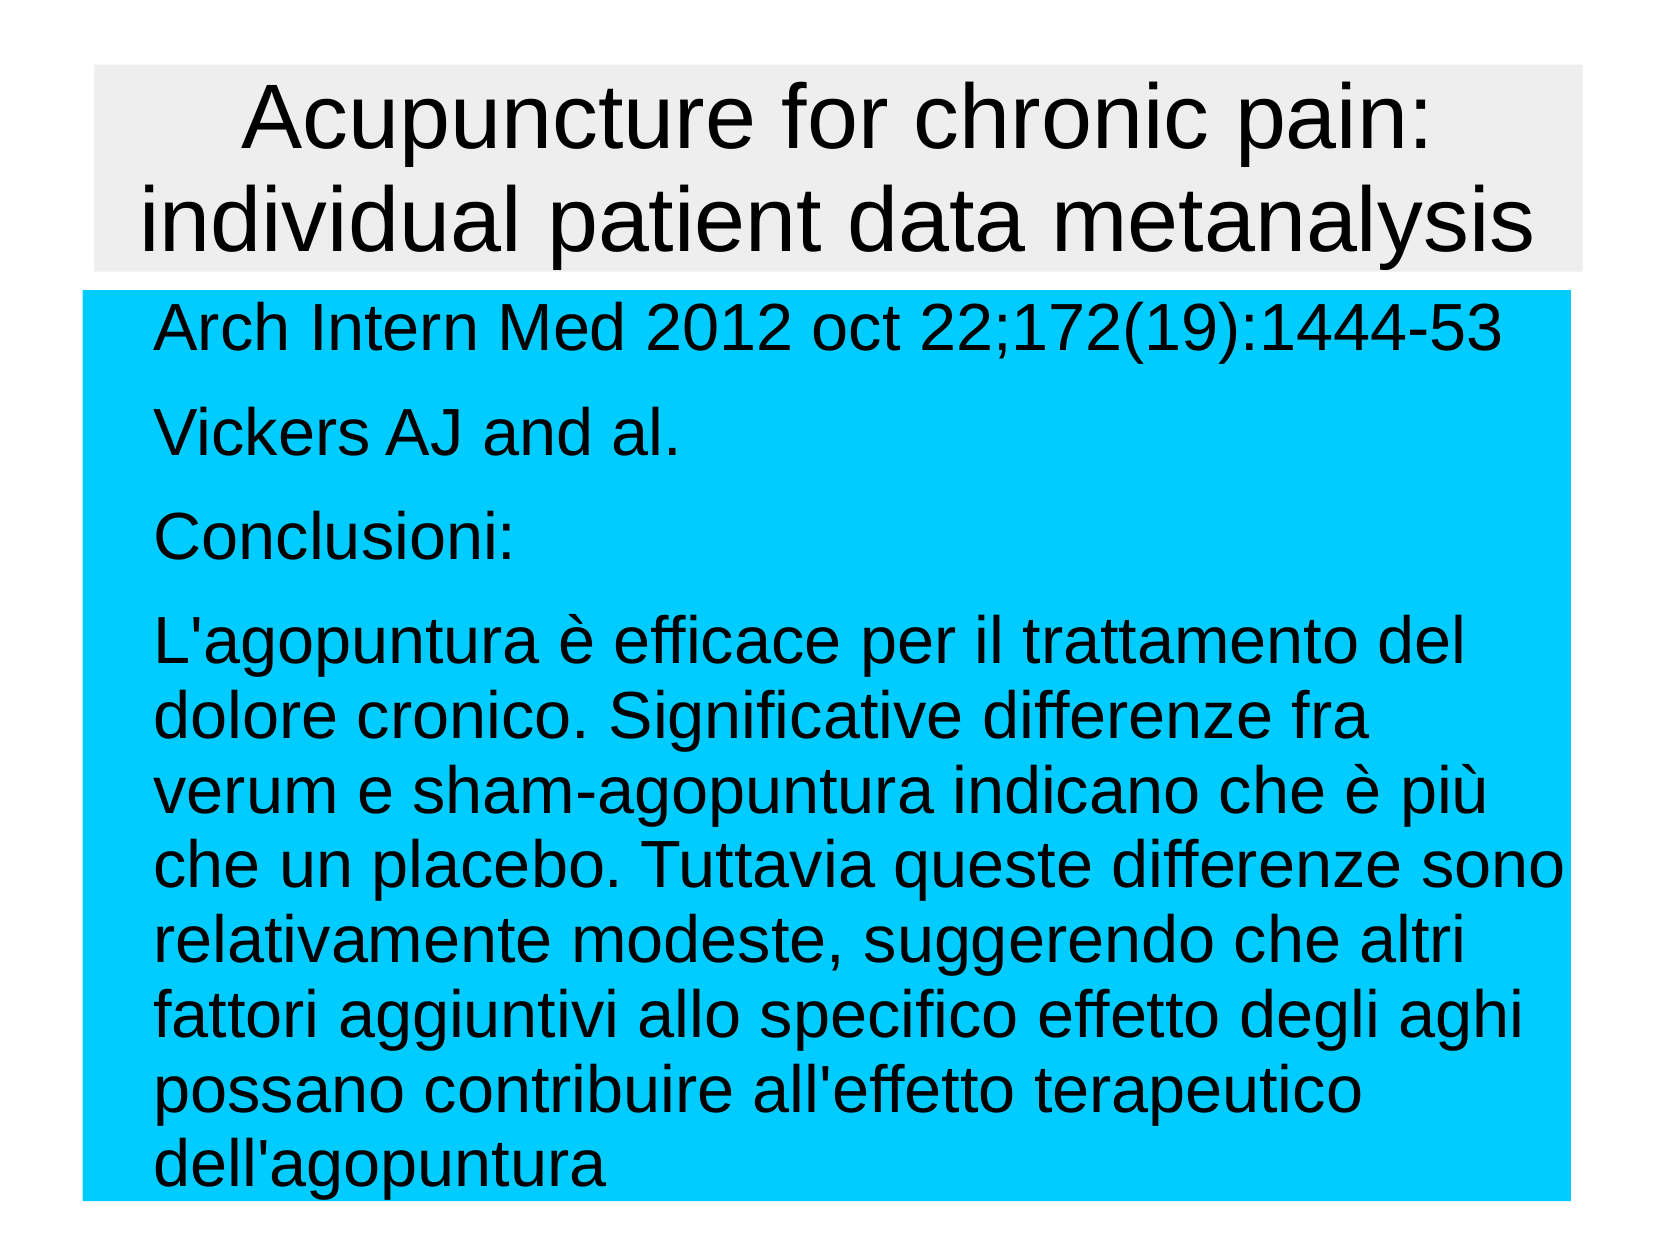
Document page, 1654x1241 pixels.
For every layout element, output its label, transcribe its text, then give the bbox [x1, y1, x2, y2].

list Arch Intern Med 2012 oct 22;172(19):1444-53 Vickers AJ and al. Conclusioni: L'agopuntura è efficace per il trattamento del dolore cronico. Significative differenze fra verum e sham-agopuntura indicano che è più che un placebo. Tuttavia queste differenze sono relativamente modeste, suggerendo che altri fattori aggiuntivi allo specifico effetto degli aghi possano contribuire all'effetto terapeutico dell'agopuntura [82, 290, 1571, 1202]
title Acupuncture for chronic pain: individual patient data metanalysis [94, 64, 1583, 272]
